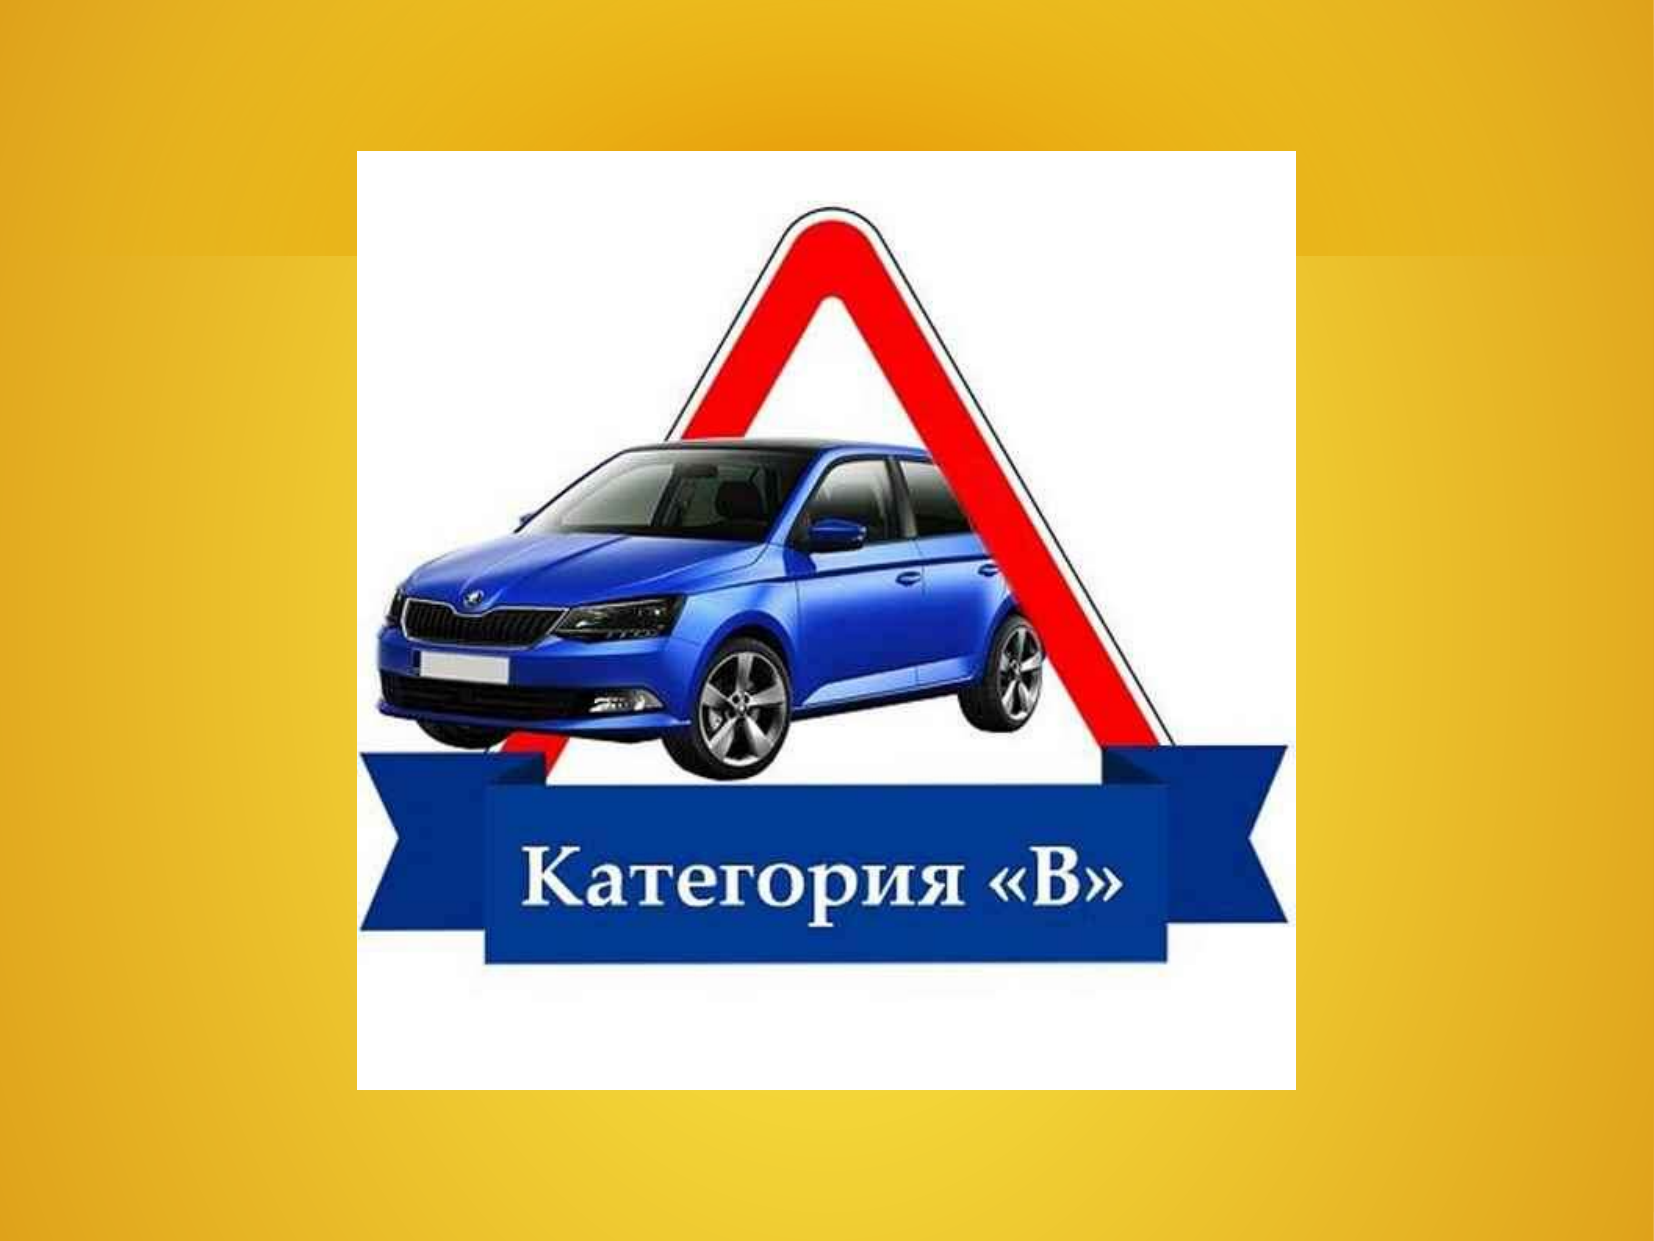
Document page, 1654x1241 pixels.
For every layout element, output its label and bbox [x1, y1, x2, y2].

picture [357, 151, 1296, 1090]
